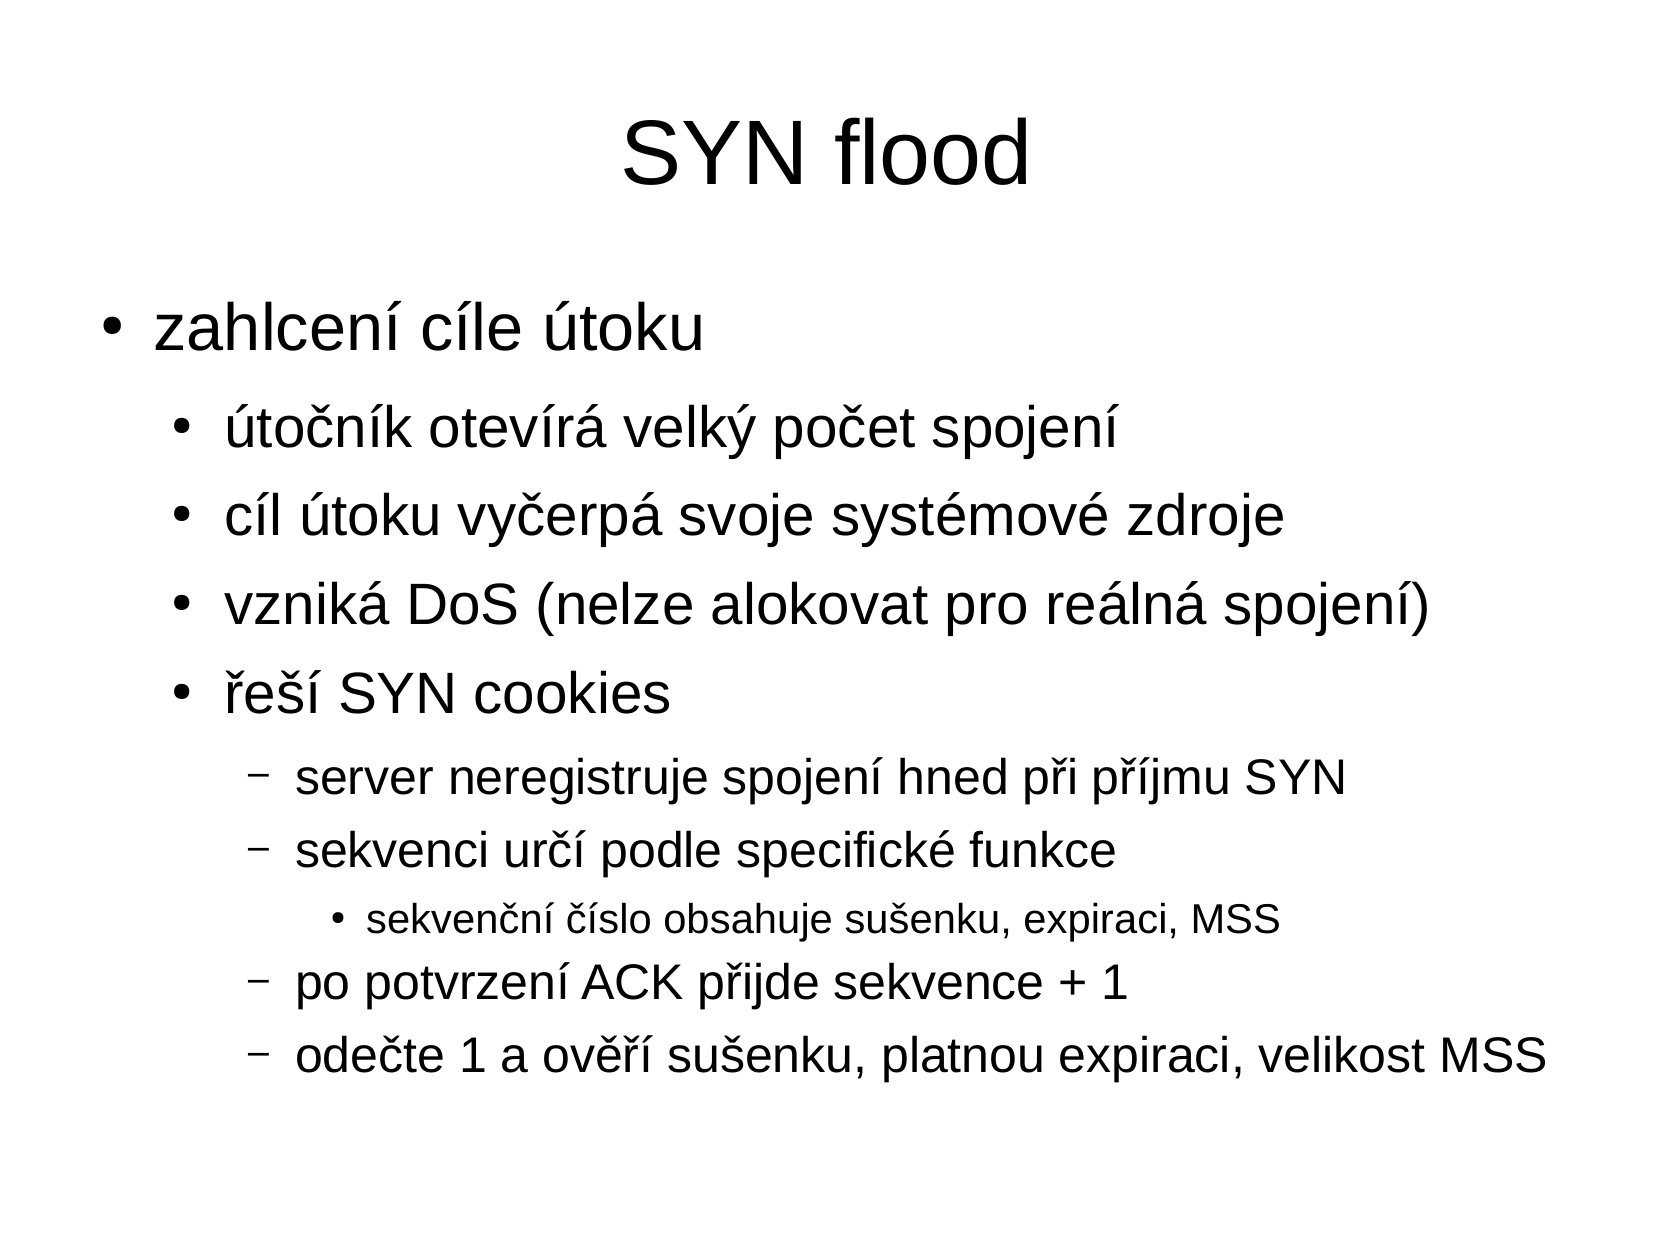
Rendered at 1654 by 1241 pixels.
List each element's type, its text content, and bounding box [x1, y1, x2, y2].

list zahlcení cíle útoku útočník otevírá velký počet spojení cíl útoku vyčerpá svoje systémové zdroje vzniká DoS (nelze alokovat pro reálná spojení) řeší SYN cookies server neregistruje spojení hned při příjmu SYN sekvenci určí podle specifické funkce sekvenční číslo obsahuje sušenku, expiraci, MSS po potvrzení ACK přijde sekvence + 1 odečte 1 a ověří sušenku, platnou expiraci, velikost MSS [82, 290, 1571, 1094]
title SYN flood [82, 56, 1571, 250]
